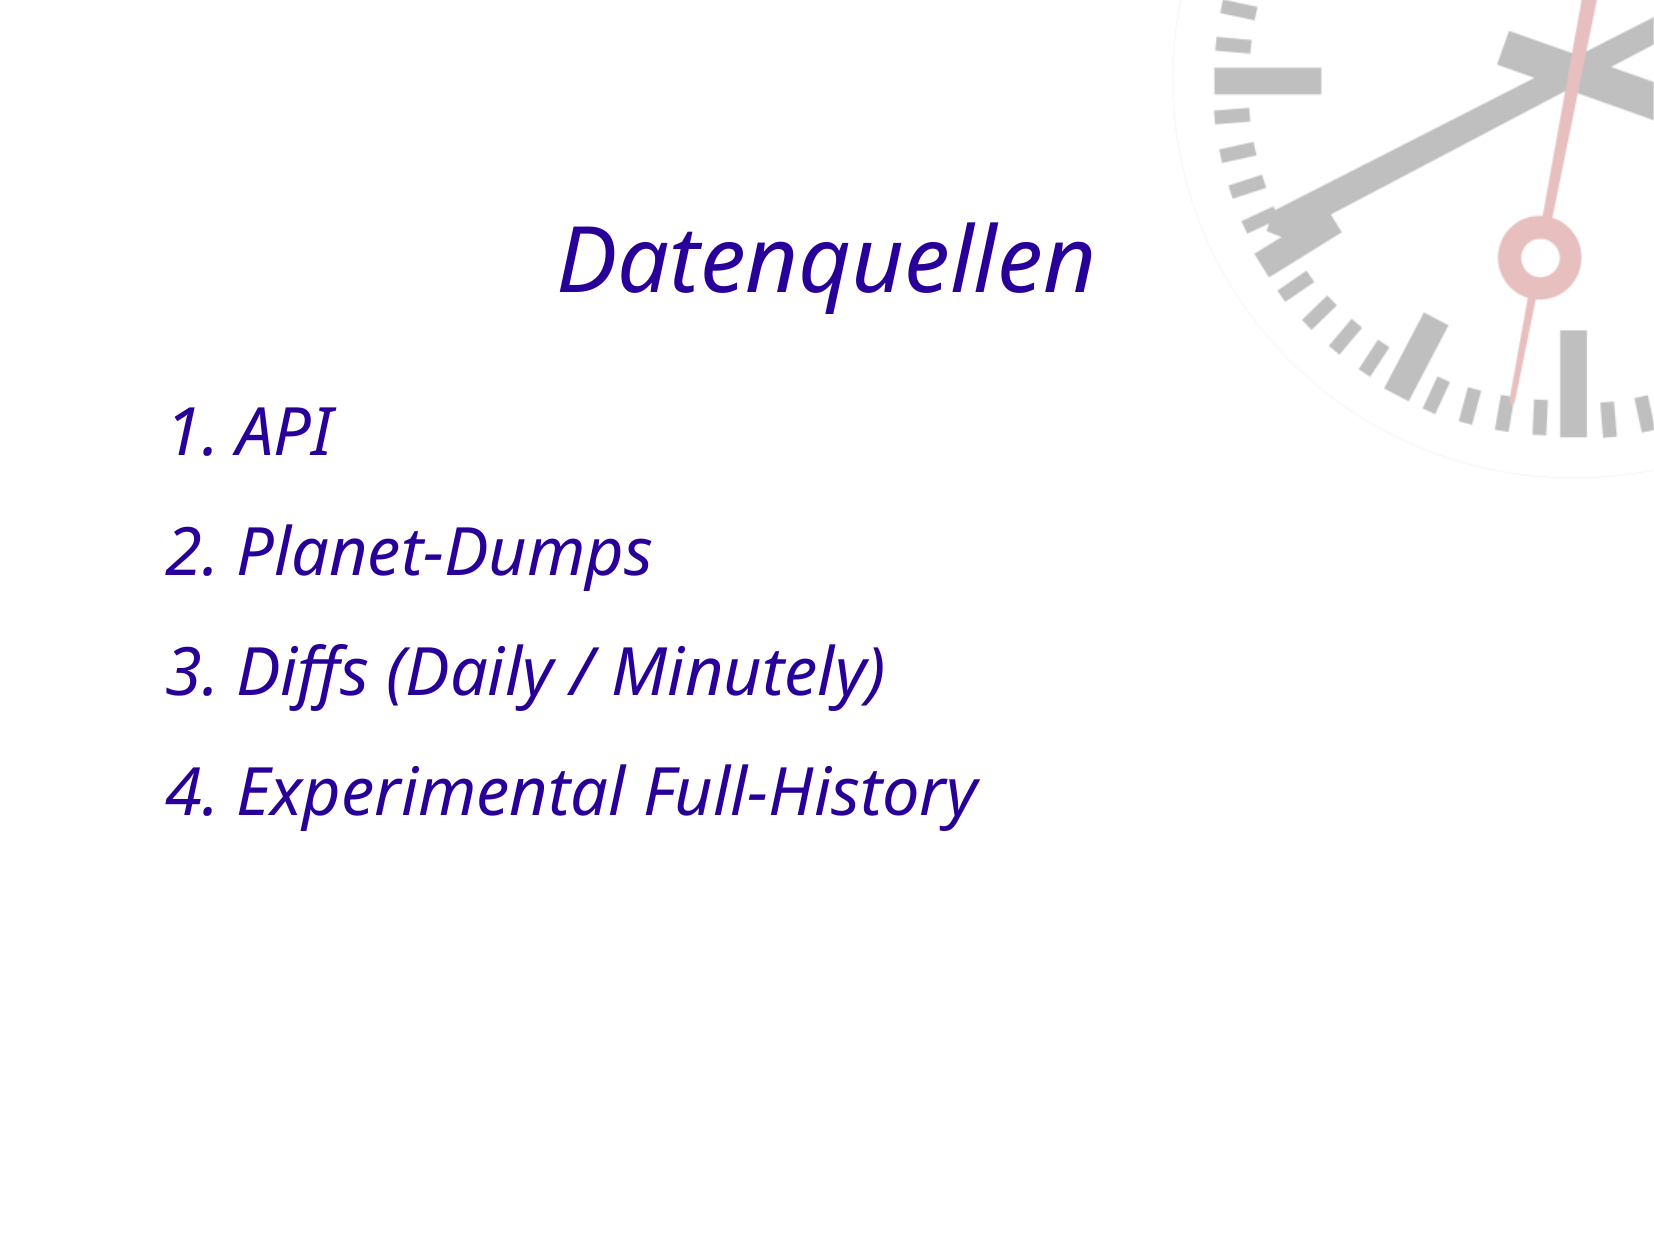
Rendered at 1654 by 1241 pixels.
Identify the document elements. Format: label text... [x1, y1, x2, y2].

list API Planet-Dumps Diffs (Daily / Minutely) Experimental Full-History [147, 383, 1506, 1188]
picture [0, 0, 1654, 1241]
title Datenquellen [147, 153, 1506, 361]
